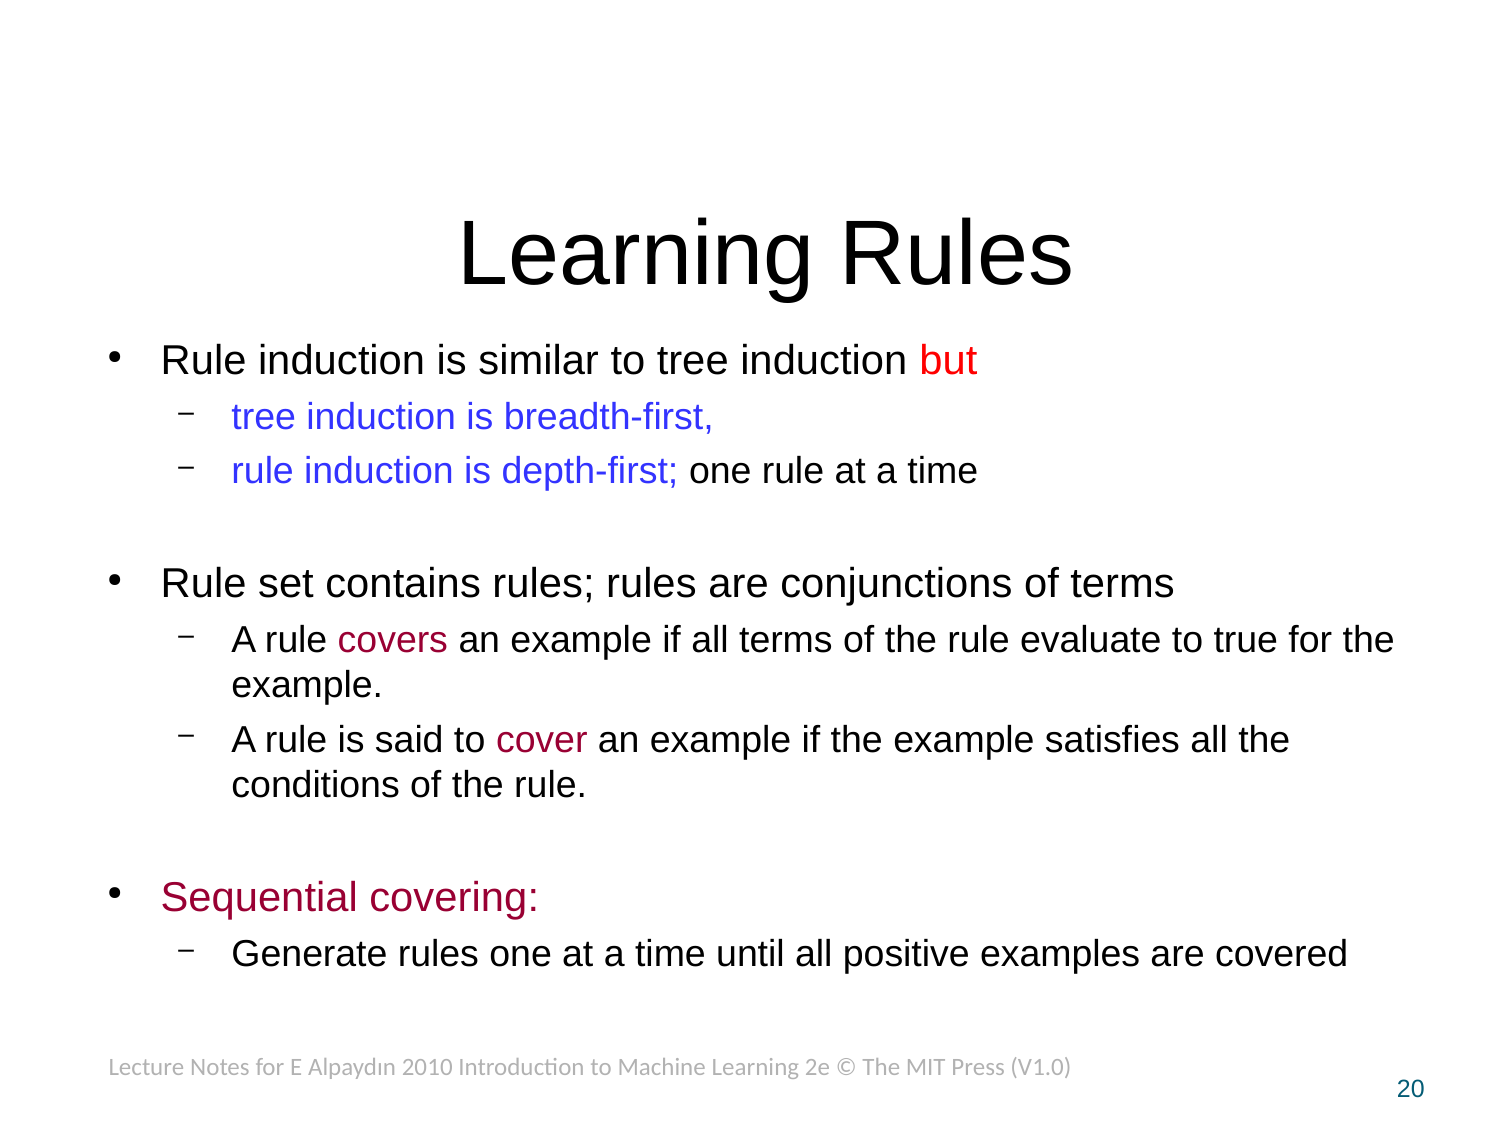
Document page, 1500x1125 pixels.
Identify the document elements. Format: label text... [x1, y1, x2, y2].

text_box <number> [1299, 1042, 1426, 1103]
list Rule induction is similar to tree induction but tree induction is breadth-first, rule induction is depth-first; one rule at a time Rule set contains rules; rules are conjunctions of terms A rule covers an example if all terms of the rule evaluate to true for the example. A rule is said to cover an example if the example satisfies all the conditions of the rule. Sequential covering: Generate rules one at a time until all positive examples are covered [75, 324, 1426, 1059]
title Learning Rules [75, 115, 1426, 304]
text_box Lecture Notes for E Alpaydın 2010 Introduction to Machine Learning 2e © The MIT Press (V1.0) [93, 1042, 1254, 1103]
